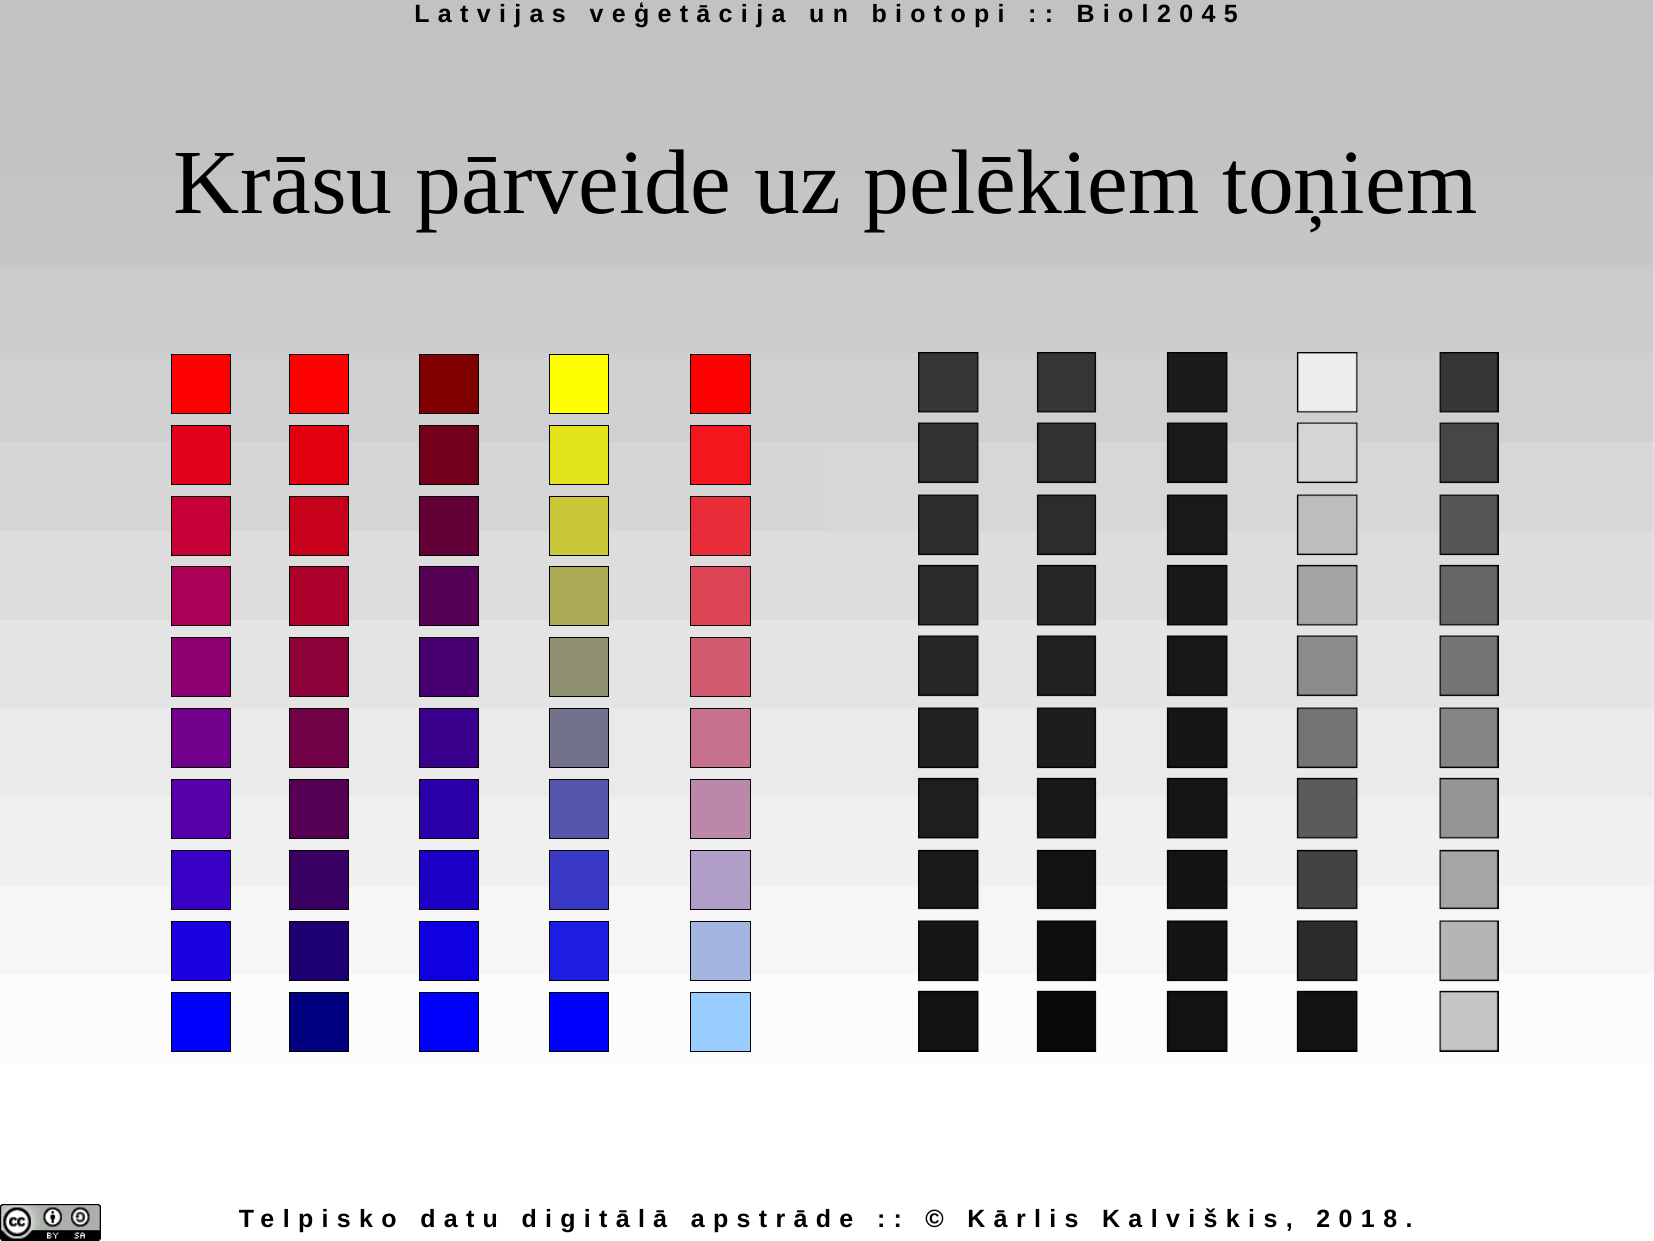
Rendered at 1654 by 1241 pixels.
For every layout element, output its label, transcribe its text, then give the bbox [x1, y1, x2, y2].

text_box [690, 992, 751, 1052]
text_box [171, 779, 231, 839]
text_box [171, 992, 231, 1052]
text_box [419, 850, 479, 910]
text_box [690, 708, 751, 768]
text_box [549, 354, 609, 414]
text_box [549, 425, 609, 485]
text_box [690, 637, 751, 697]
text_box [549, 992, 609, 1052]
text_box [289, 354, 349, 414]
picture [0, 0, 1654, 1241]
text_box [171, 425, 231, 485]
text_box [690, 779, 751, 839]
text_box [690, 850, 751, 910]
text_box [419, 354, 479, 414]
text_box [419, 708, 479, 768]
text_box [419, 496, 479, 556]
text_box [690, 425, 751, 485]
text_box [690, 496, 751, 556]
text_box [419, 921, 479, 981]
text_box [549, 637, 609, 697]
text_box [289, 992, 349, 1052]
text_box [171, 354, 231, 414]
text_box [289, 779, 349, 839]
text_box [419, 779, 479, 839]
text_box [289, 921, 349, 981]
text_box [549, 566, 609, 626]
text_box [690, 921, 751, 981]
title Krāsu pārveide uz pelēkiem toņiem [29, 49, 1625, 296]
text_box [171, 566, 231, 626]
text_box [549, 708, 609, 768]
text_box [171, 708, 231, 768]
text_box [289, 708, 349, 768]
text_box [289, 496, 349, 556]
text_box [289, 637, 349, 697]
text_box [289, 425, 349, 485]
text_box [419, 637, 479, 697]
text_box [171, 850, 231, 910]
text_box [549, 779, 609, 839]
text_box [419, 992, 479, 1052]
text_box [549, 496, 609, 556]
text_box [171, 637, 231, 697]
text_box [289, 850, 349, 910]
text_box [549, 921, 609, 981]
text_box [171, 496, 231, 556]
text_box [419, 566, 479, 626]
text_box [171, 921, 231, 981]
text_box [289, 566, 349, 626]
text_box [690, 354, 751, 414]
text_box [419, 425, 479, 485]
text_box [549, 850, 609, 910]
text_box [690, 566, 751, 626]
